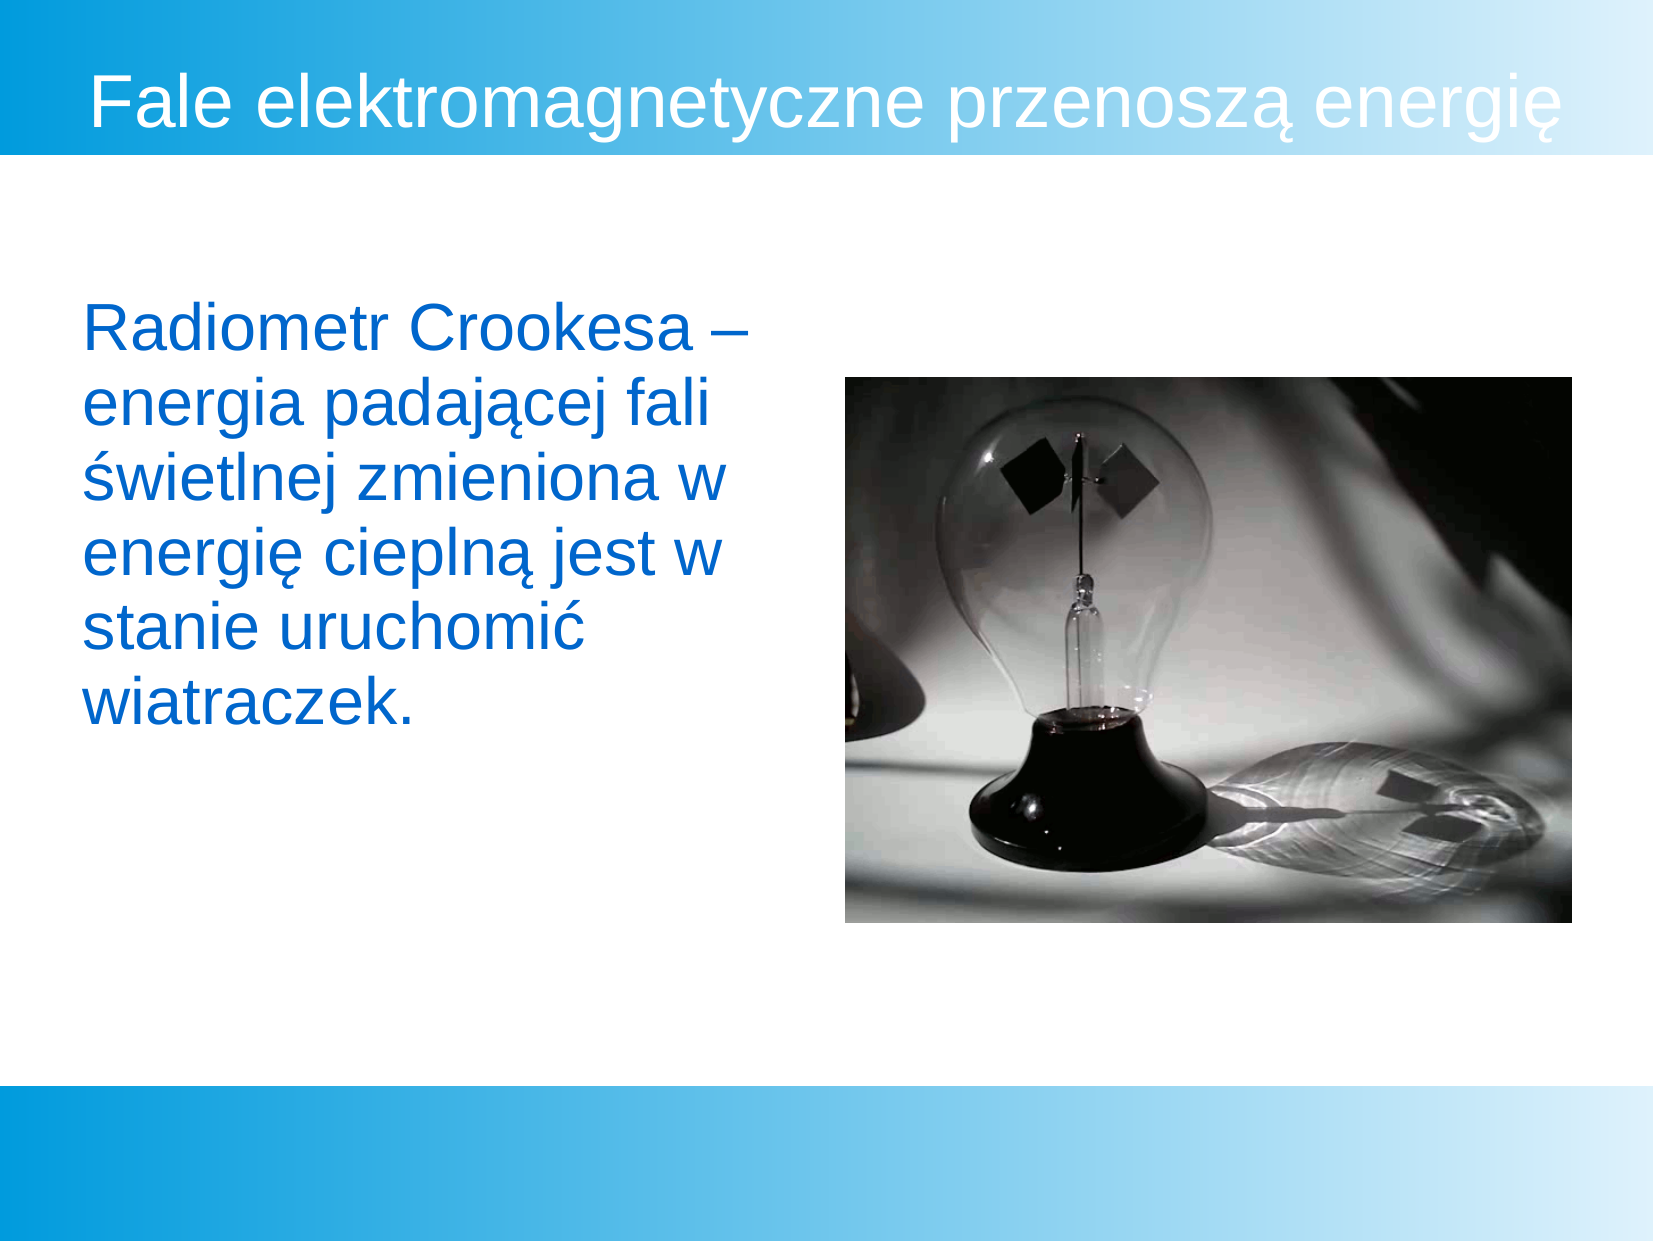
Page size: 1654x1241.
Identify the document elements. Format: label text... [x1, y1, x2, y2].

title Fale elektromagnetyczne przenoszą energię [82, 49, 1571, 154]
list Radiometr Crookesa – energia padającej fali świetlnej zmieniona w energię cieplną jest w stanie uruchomić wiatraczek. [82, 290, 809, 1010]
picture [845, 377, 1572, 923]
